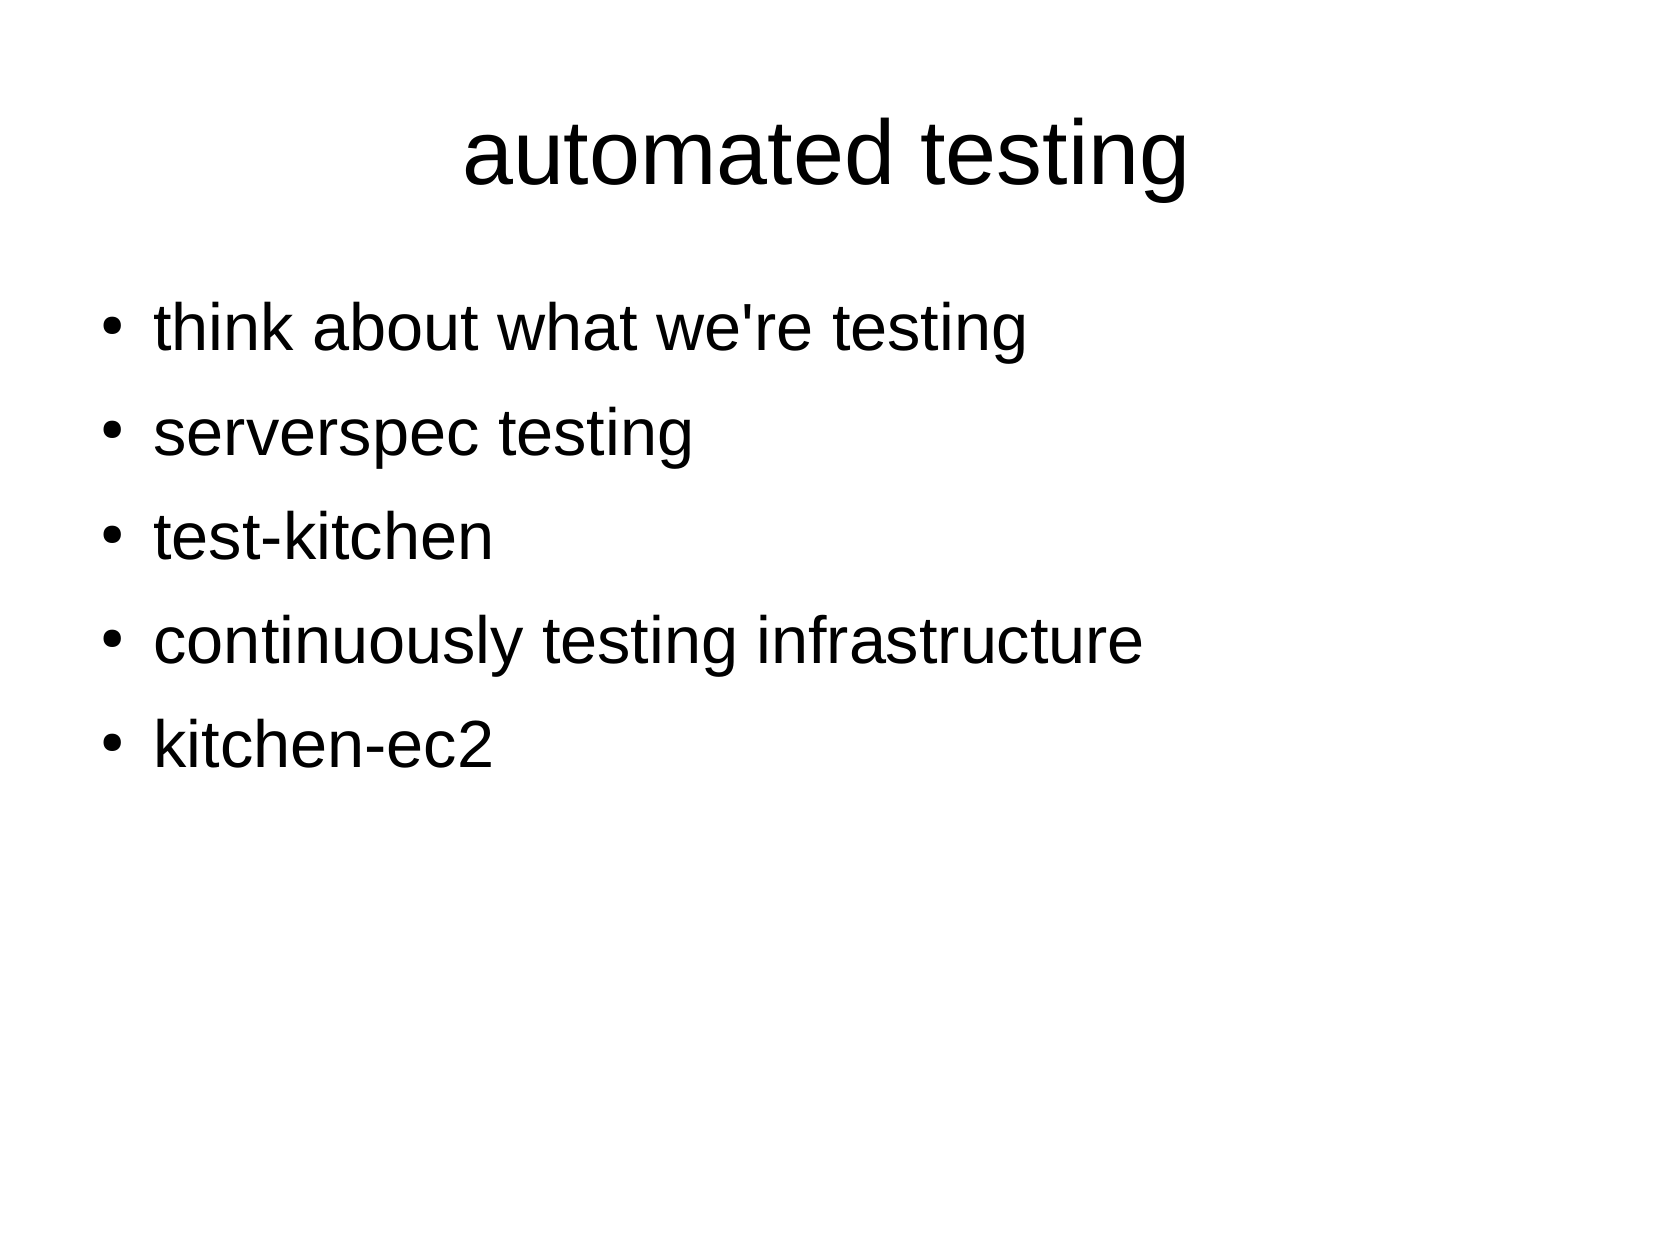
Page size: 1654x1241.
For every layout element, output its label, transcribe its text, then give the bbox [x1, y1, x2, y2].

list think about what we're testing serverspec testing test-kitchen continuously testing infrastructure kitchen-ec2 [82, 290, 1571, 1010]
title automated testing [82, 49, 1571, 257]
